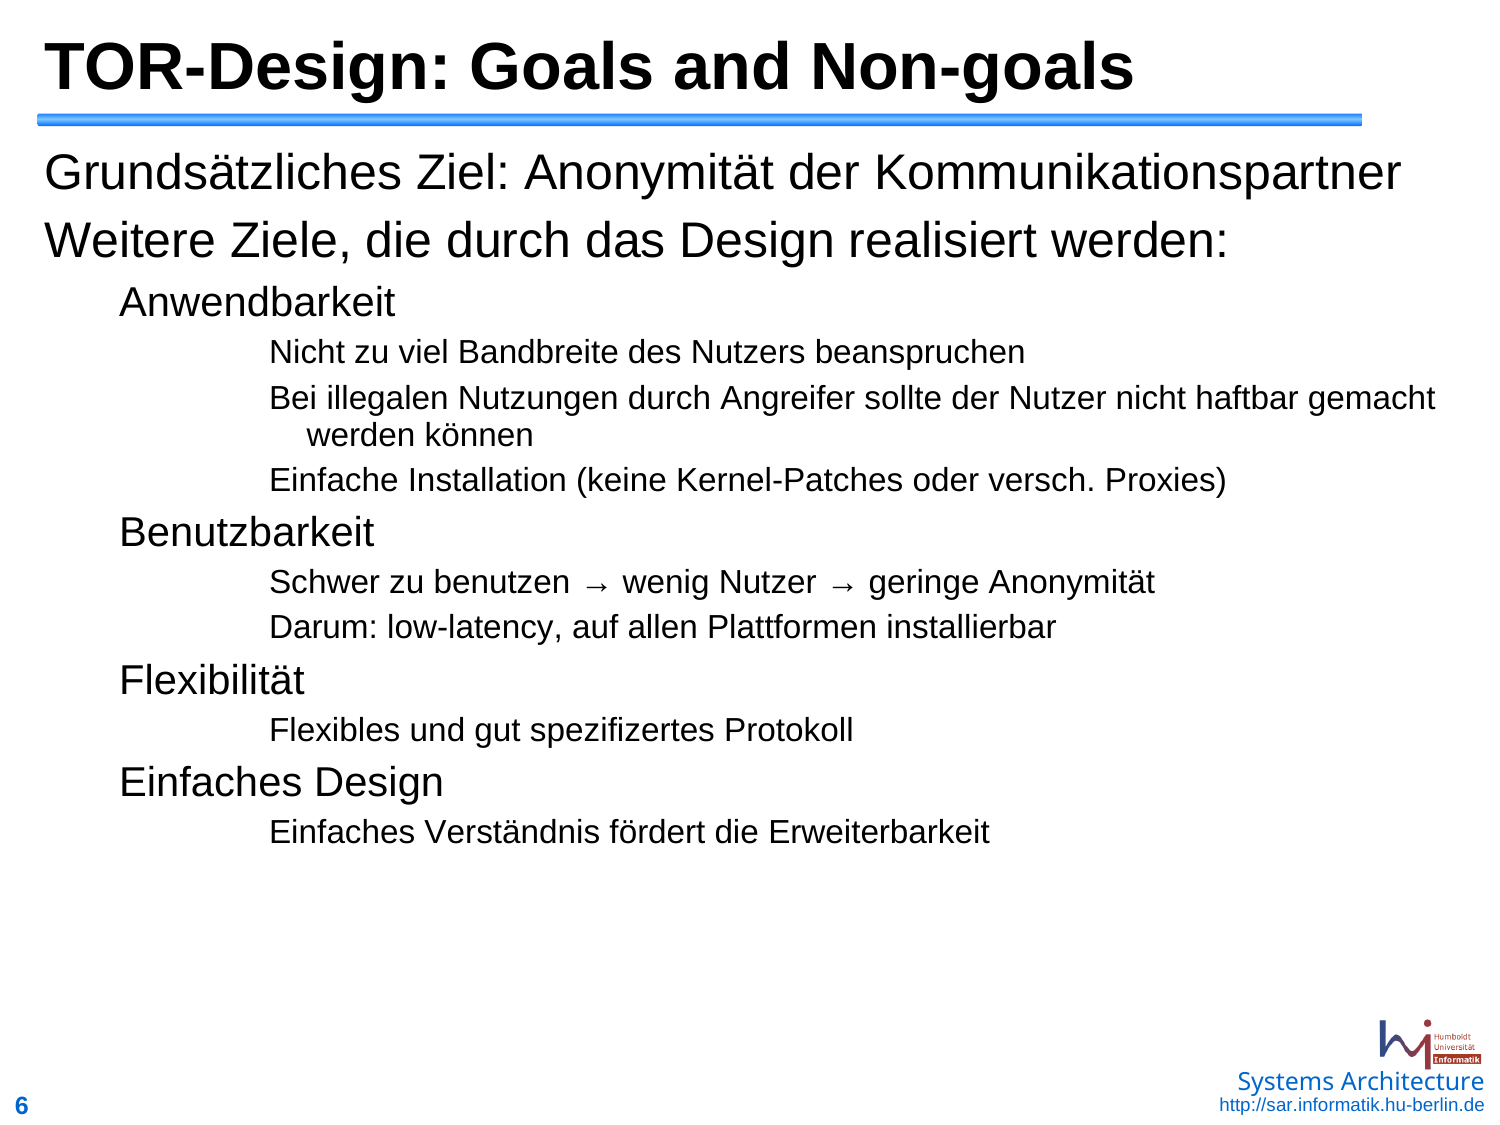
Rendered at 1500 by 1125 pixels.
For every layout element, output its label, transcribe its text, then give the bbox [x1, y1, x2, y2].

list Grundsätzliches Ziel: Anonymität der Kommunikationspartner Weitere Ziele, die durch das Design realisiert werden: Anwendbarkeit Nicht zu viel Bandbreite des Nutzers beanspruchen Bei illegalen Nutzungen durch Angreifer sollte der Nutzer nicht haftbar gemacht werden können Einfache Installation (keine Kernel-Patches oder versch. Proxies) Benutzbarkeit Schwer zu benutzen → wenig Nutzer → geringe Anonymität Darum: low-latency, auf allen Plattformen installierbar Flexibilität Flexibles und gut spezifizertes Protokoll Einfaches Design Einfaches Verständnis fördert die Erweiterbarkeit [29, 137, 1500, 1059]
title TOR-Design: Goals and Non-goals [29, 19, 1500, 114]
picture [1376, 1059, 1483, 1071]
